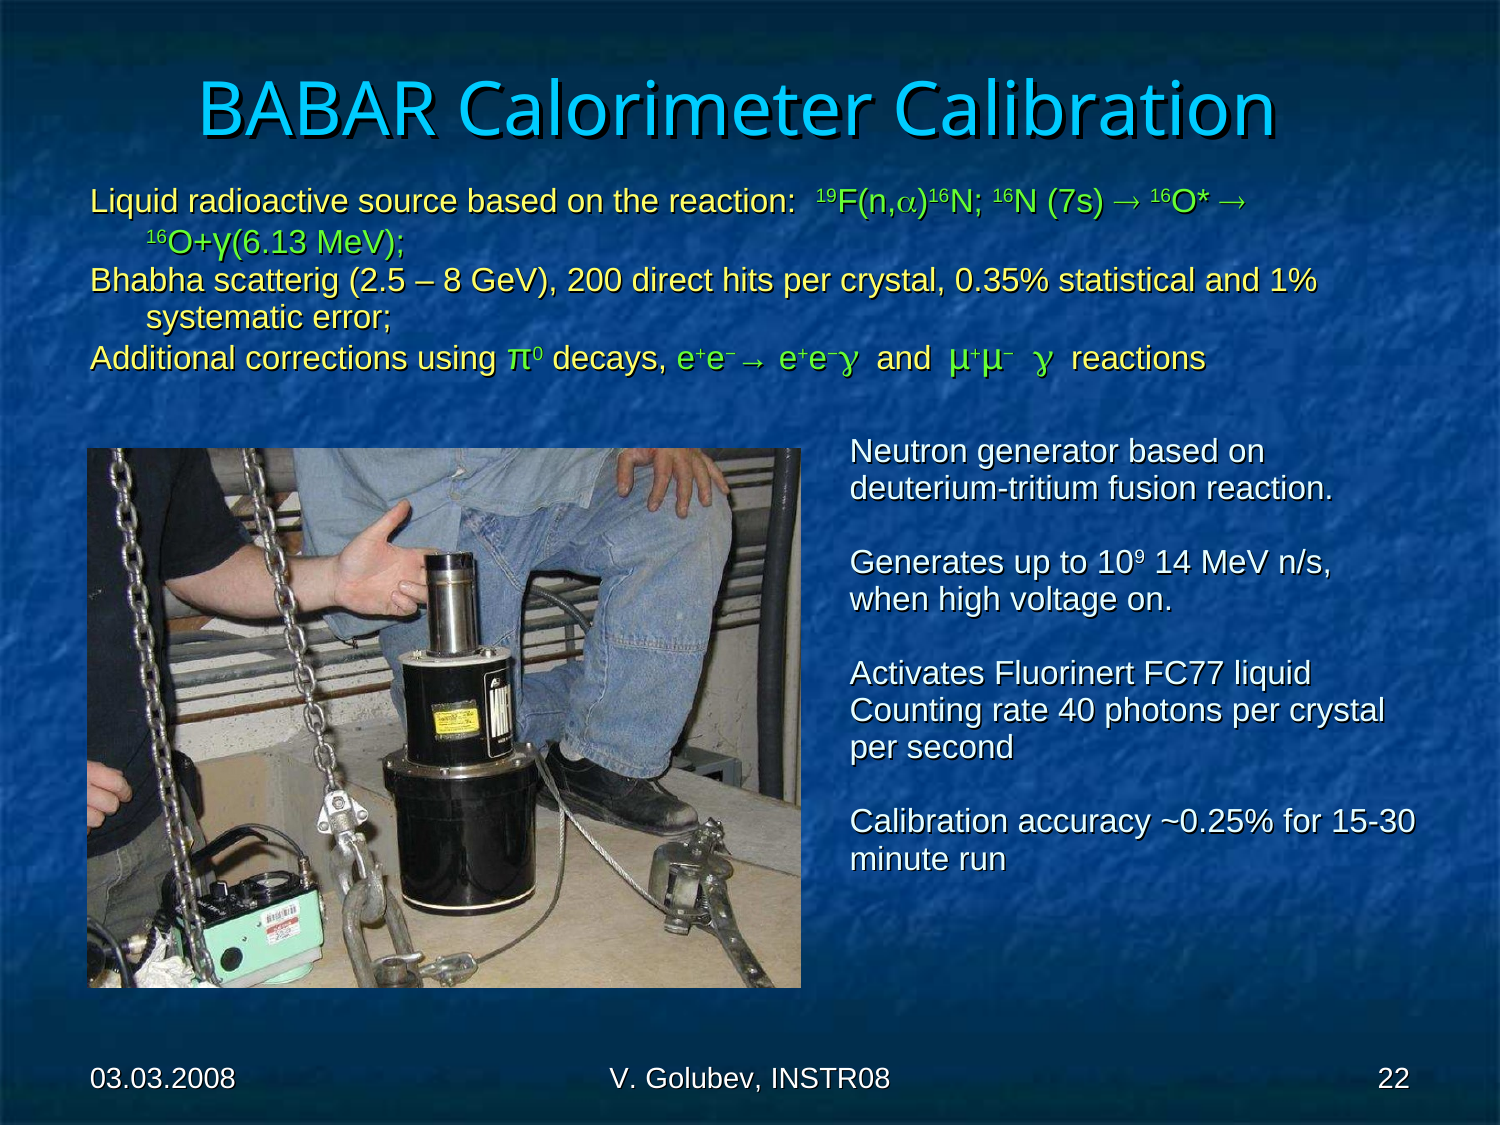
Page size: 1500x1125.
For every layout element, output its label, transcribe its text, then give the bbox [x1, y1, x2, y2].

text_box Neutron generator based on deuterium-tritium fusion reaction. Generates up to 109 14 MeV n/s, when high voltage on. Activates Fluorinert FC77 liquid Counting rate 40 photons per crystal per second Calibration accuracy ~0.25% for 15-30 minute run [834, 424, 1438, 885]
picture [863, 1071, 870, 1086]
text_box Liquid radioactive source based on the reaction: 19F(n,)16N; 16N (7s)  16O*  16O+γ(6.13 MeV); Bhabha scatterig (2.5 – 8 GeV), 200 direct hits per crystal, 0.35% statistical and 1% systematic error; Additional corrections using π0 decays, e+e−→ e+e−γandµ+µ−γreactions [74, 174, 1388, 386]
picture [95, 1071, 101, 1086]
picture [135, 1071, 142, 1086]
picture [843, 1071, 852, 1078]
title BABAR Calorimeter Calibration [62, 37, 1413, 176]
picture [784, 1074, 789, 1083]
picture [225, 1079, 231, 1086]
picture [0, 0, 1500, 1125]
picture [208, 1071, 215, 1086]
picture [673, 1075, 680, 1086]
picture [192, 1071, 199, 1086]
picture [713, 1075, 718, 1086]
